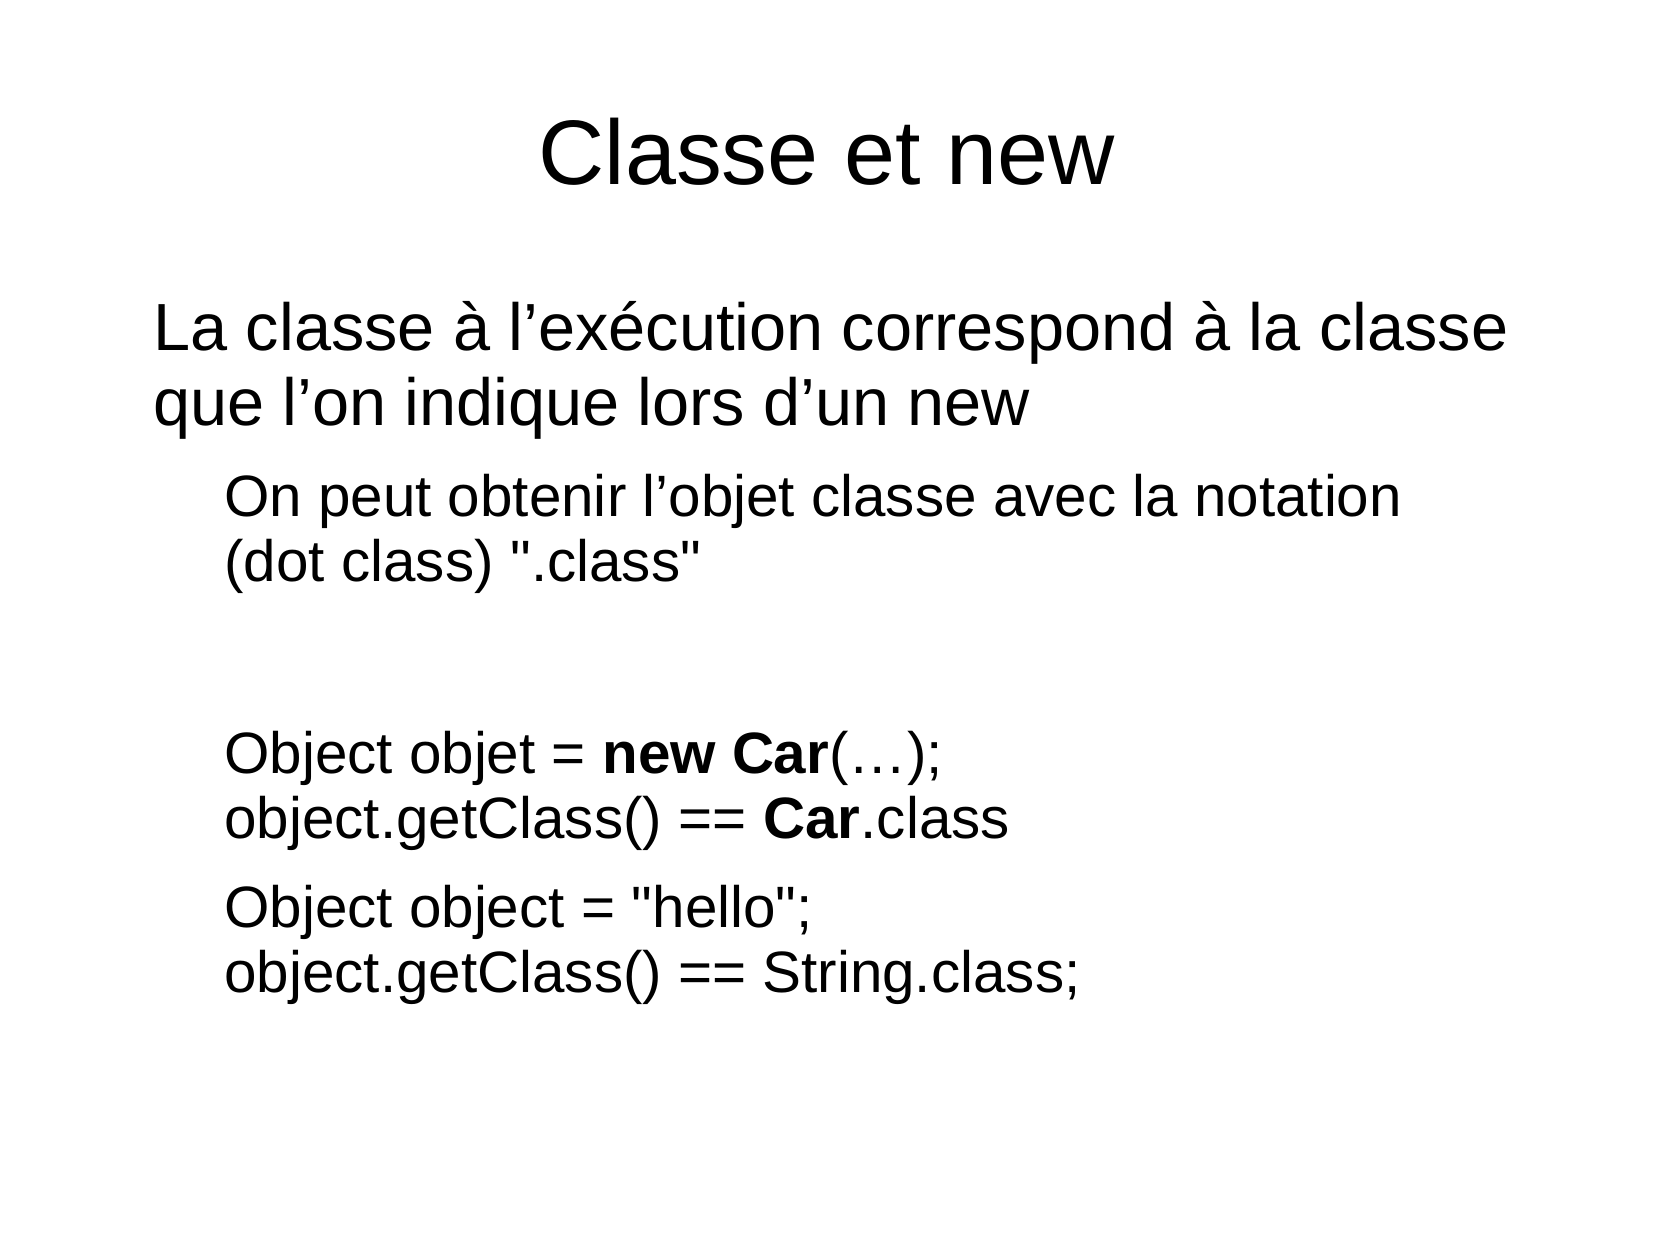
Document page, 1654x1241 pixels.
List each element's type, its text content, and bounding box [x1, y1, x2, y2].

list La classe à l’exécution correspond à la classe que l’on indique lors d’un new On peut obtenir l’objet classe avec la notation (dot class) ".class" Object objet = new Car(…); object.getClass() == Car.class Object object = "hello"; object.getClass() == String.class; [82, 290, 1571, 1010]
title Classe et new [82, 49, 1571, 257]
